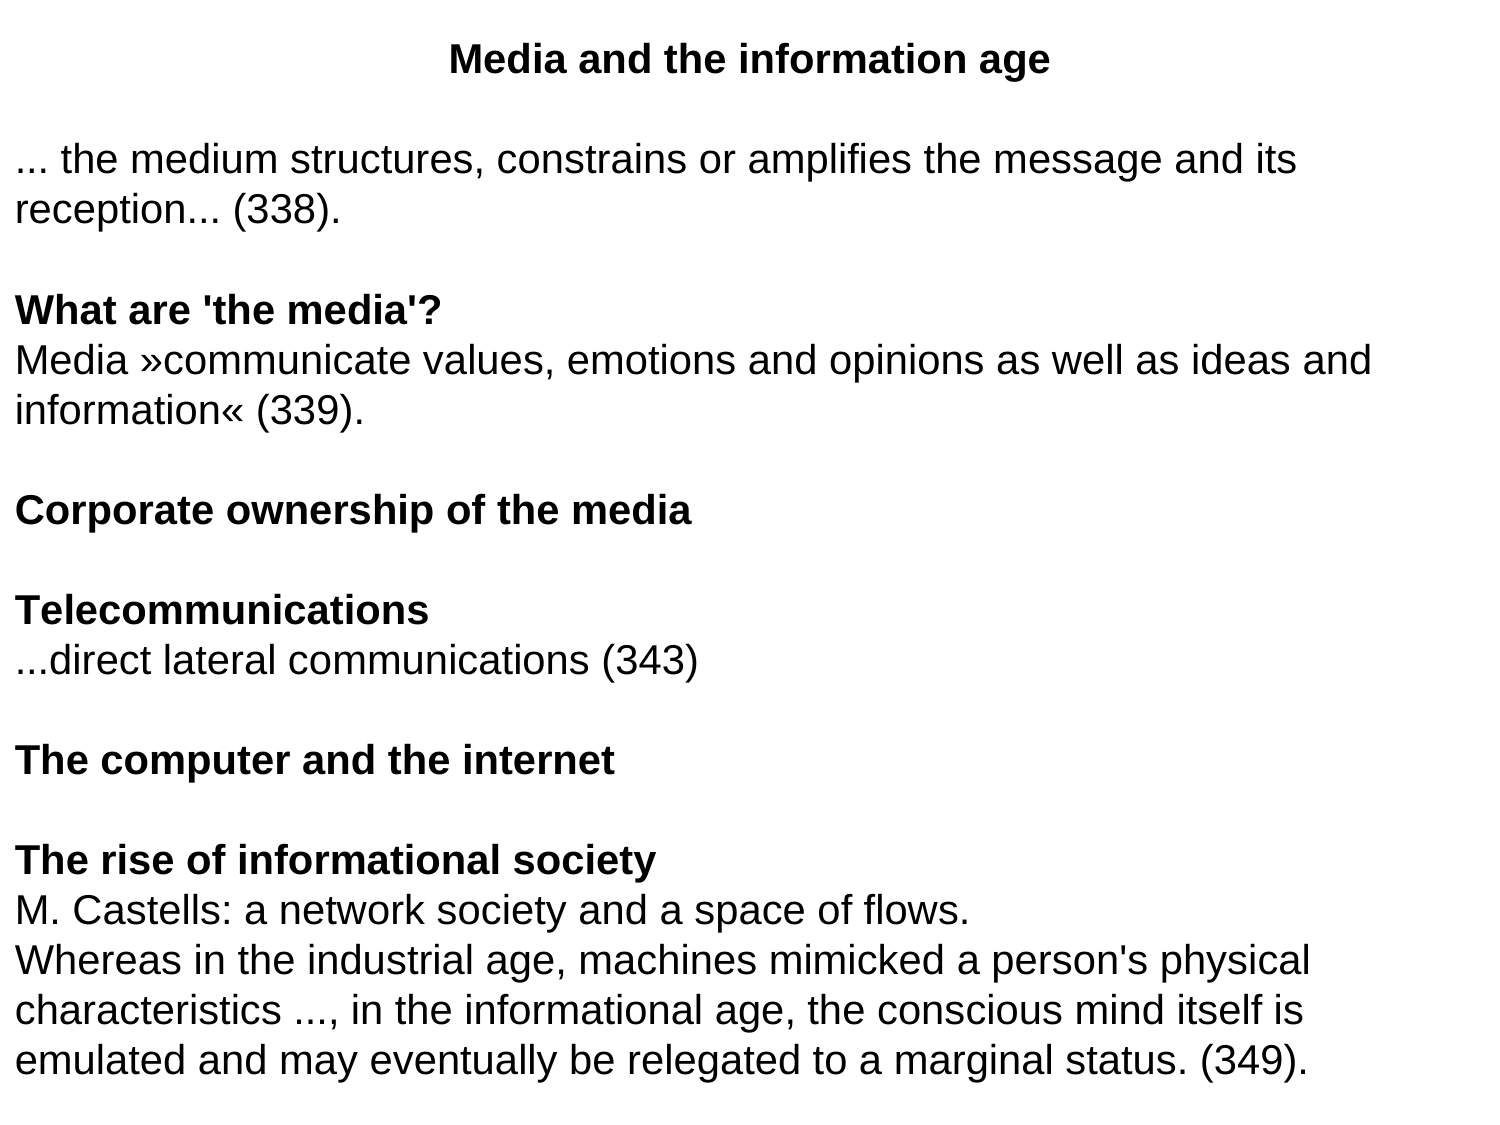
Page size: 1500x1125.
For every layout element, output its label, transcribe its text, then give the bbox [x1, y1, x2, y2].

text_box Media and the information age ... the medium structures, constrains or amplifies the message and its reception... (338). What are 'the media'? Media »communicate values, emotions and opinions as well as ideas and information« (339). Corporate ownership of the media Telecommunications ...direct lateral communications (343) The computer and the internet The rise of informational society M. Castells: a network society and a space of flows. Whereas in the industrial age, machines mimicked a person's physical characteristics ..., in the informational age, the conscious mind itself is emulated and may eventually be relegated to a marginal status. (349). [0, 24, 1500, 1125]
